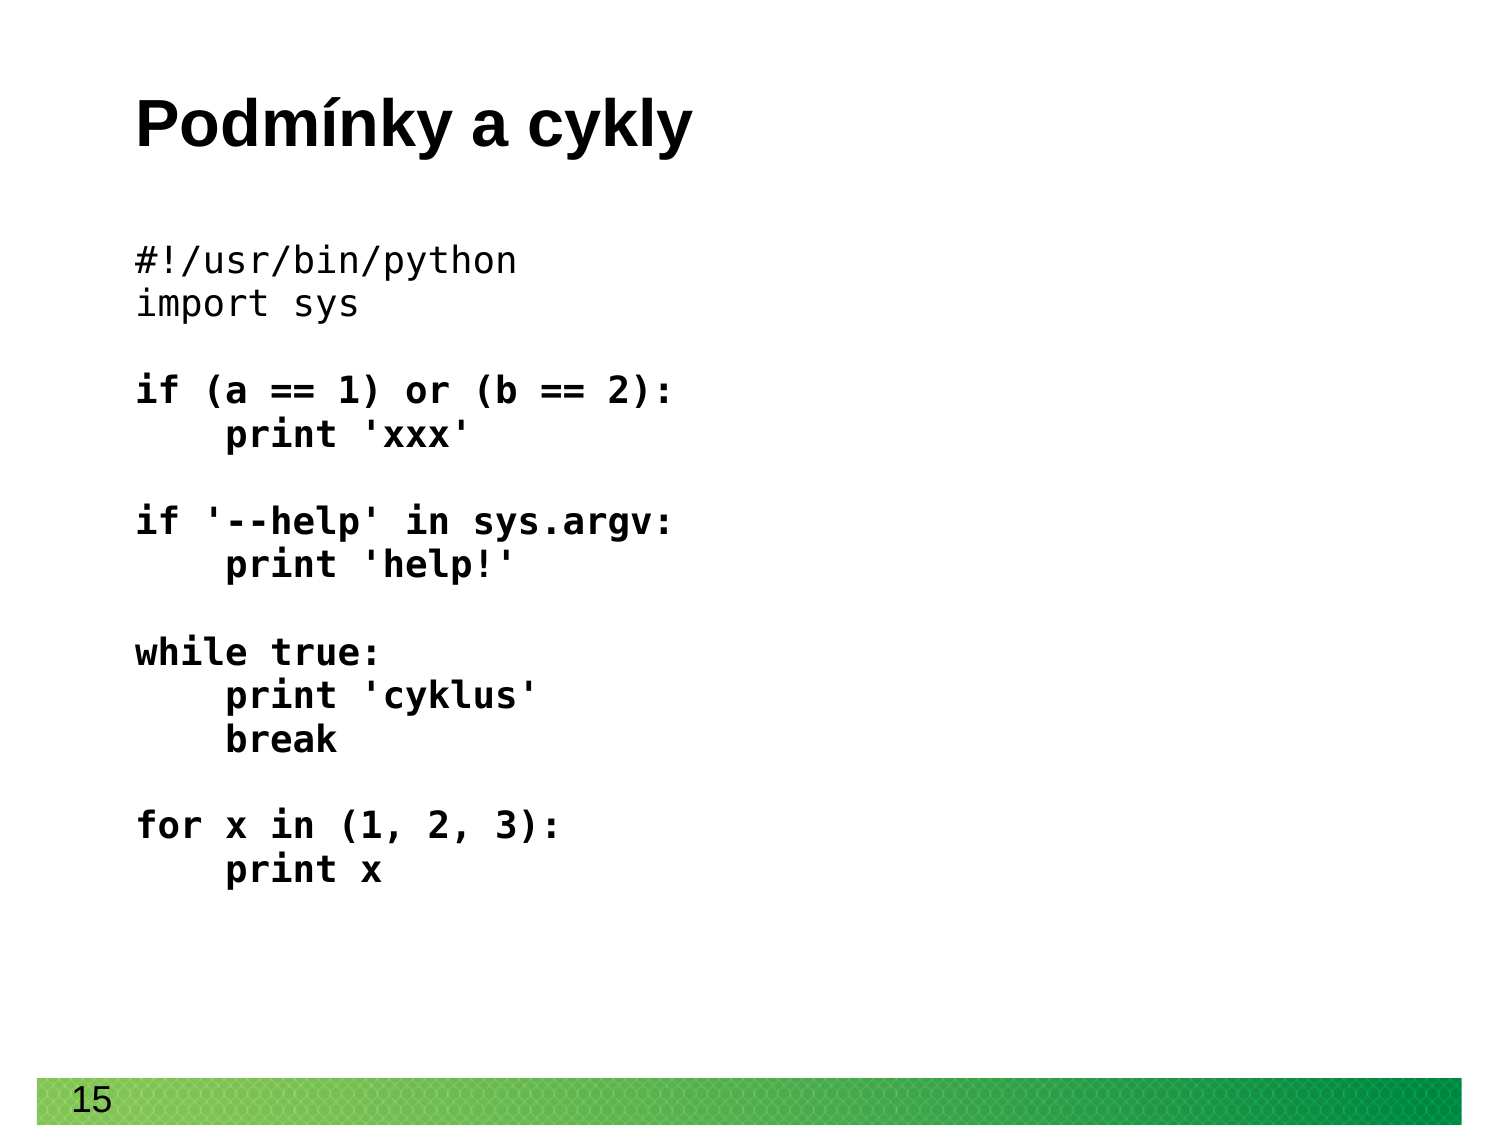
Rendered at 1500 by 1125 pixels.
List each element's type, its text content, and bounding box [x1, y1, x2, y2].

picture [36, 1078, 1462, 1125]
list #!/usr/bin/python import sys if (a == 1) or (b == 2): print 'xxx' if '--help' in sys.argv: print 'help!' while true: print 'cyklus' break for x in (1, 2, 3): print x [135, 238, 1372, 982]
title Podmínky a cykly [135, 41, 1372, 204]
